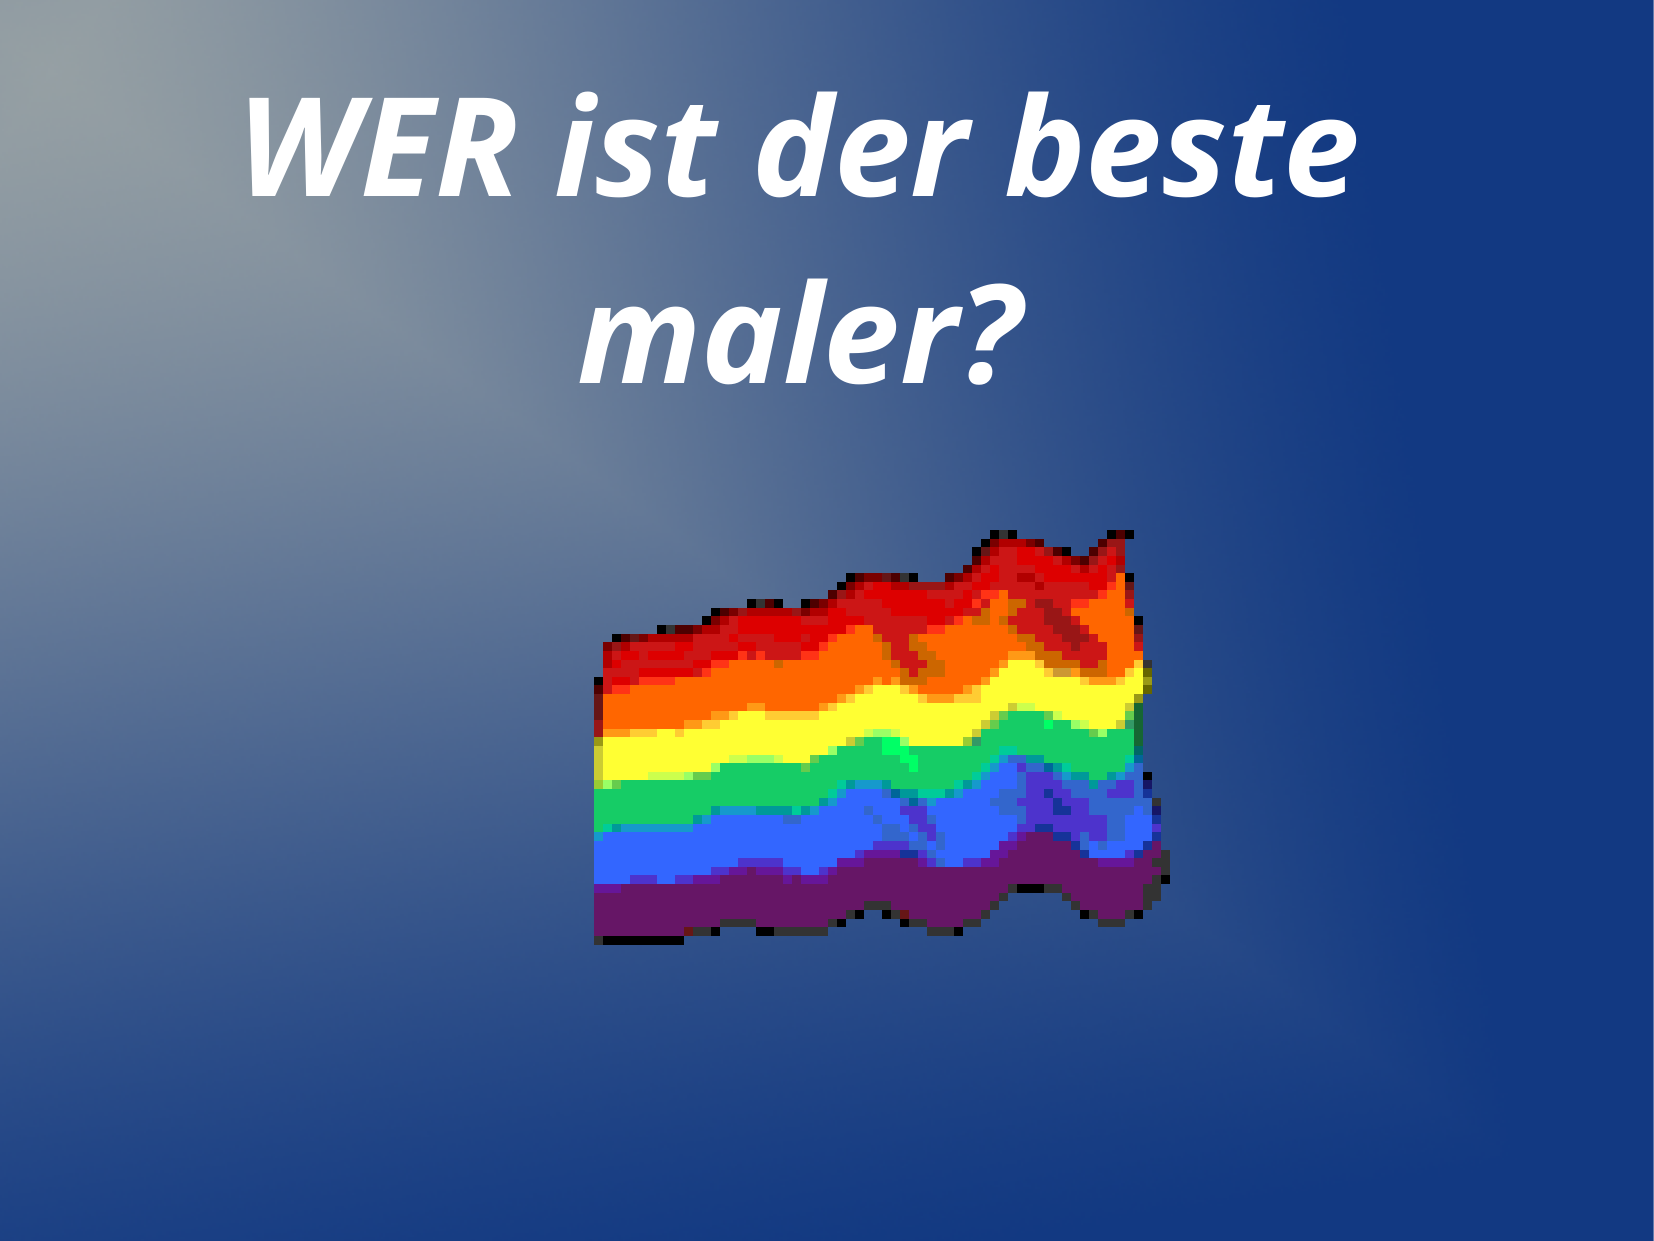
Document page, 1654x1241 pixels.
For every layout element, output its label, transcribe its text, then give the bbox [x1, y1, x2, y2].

text_box WER ist der beste maler? [118, 70, 1481, 403]
picture [0, 0, 1654, 1241]
